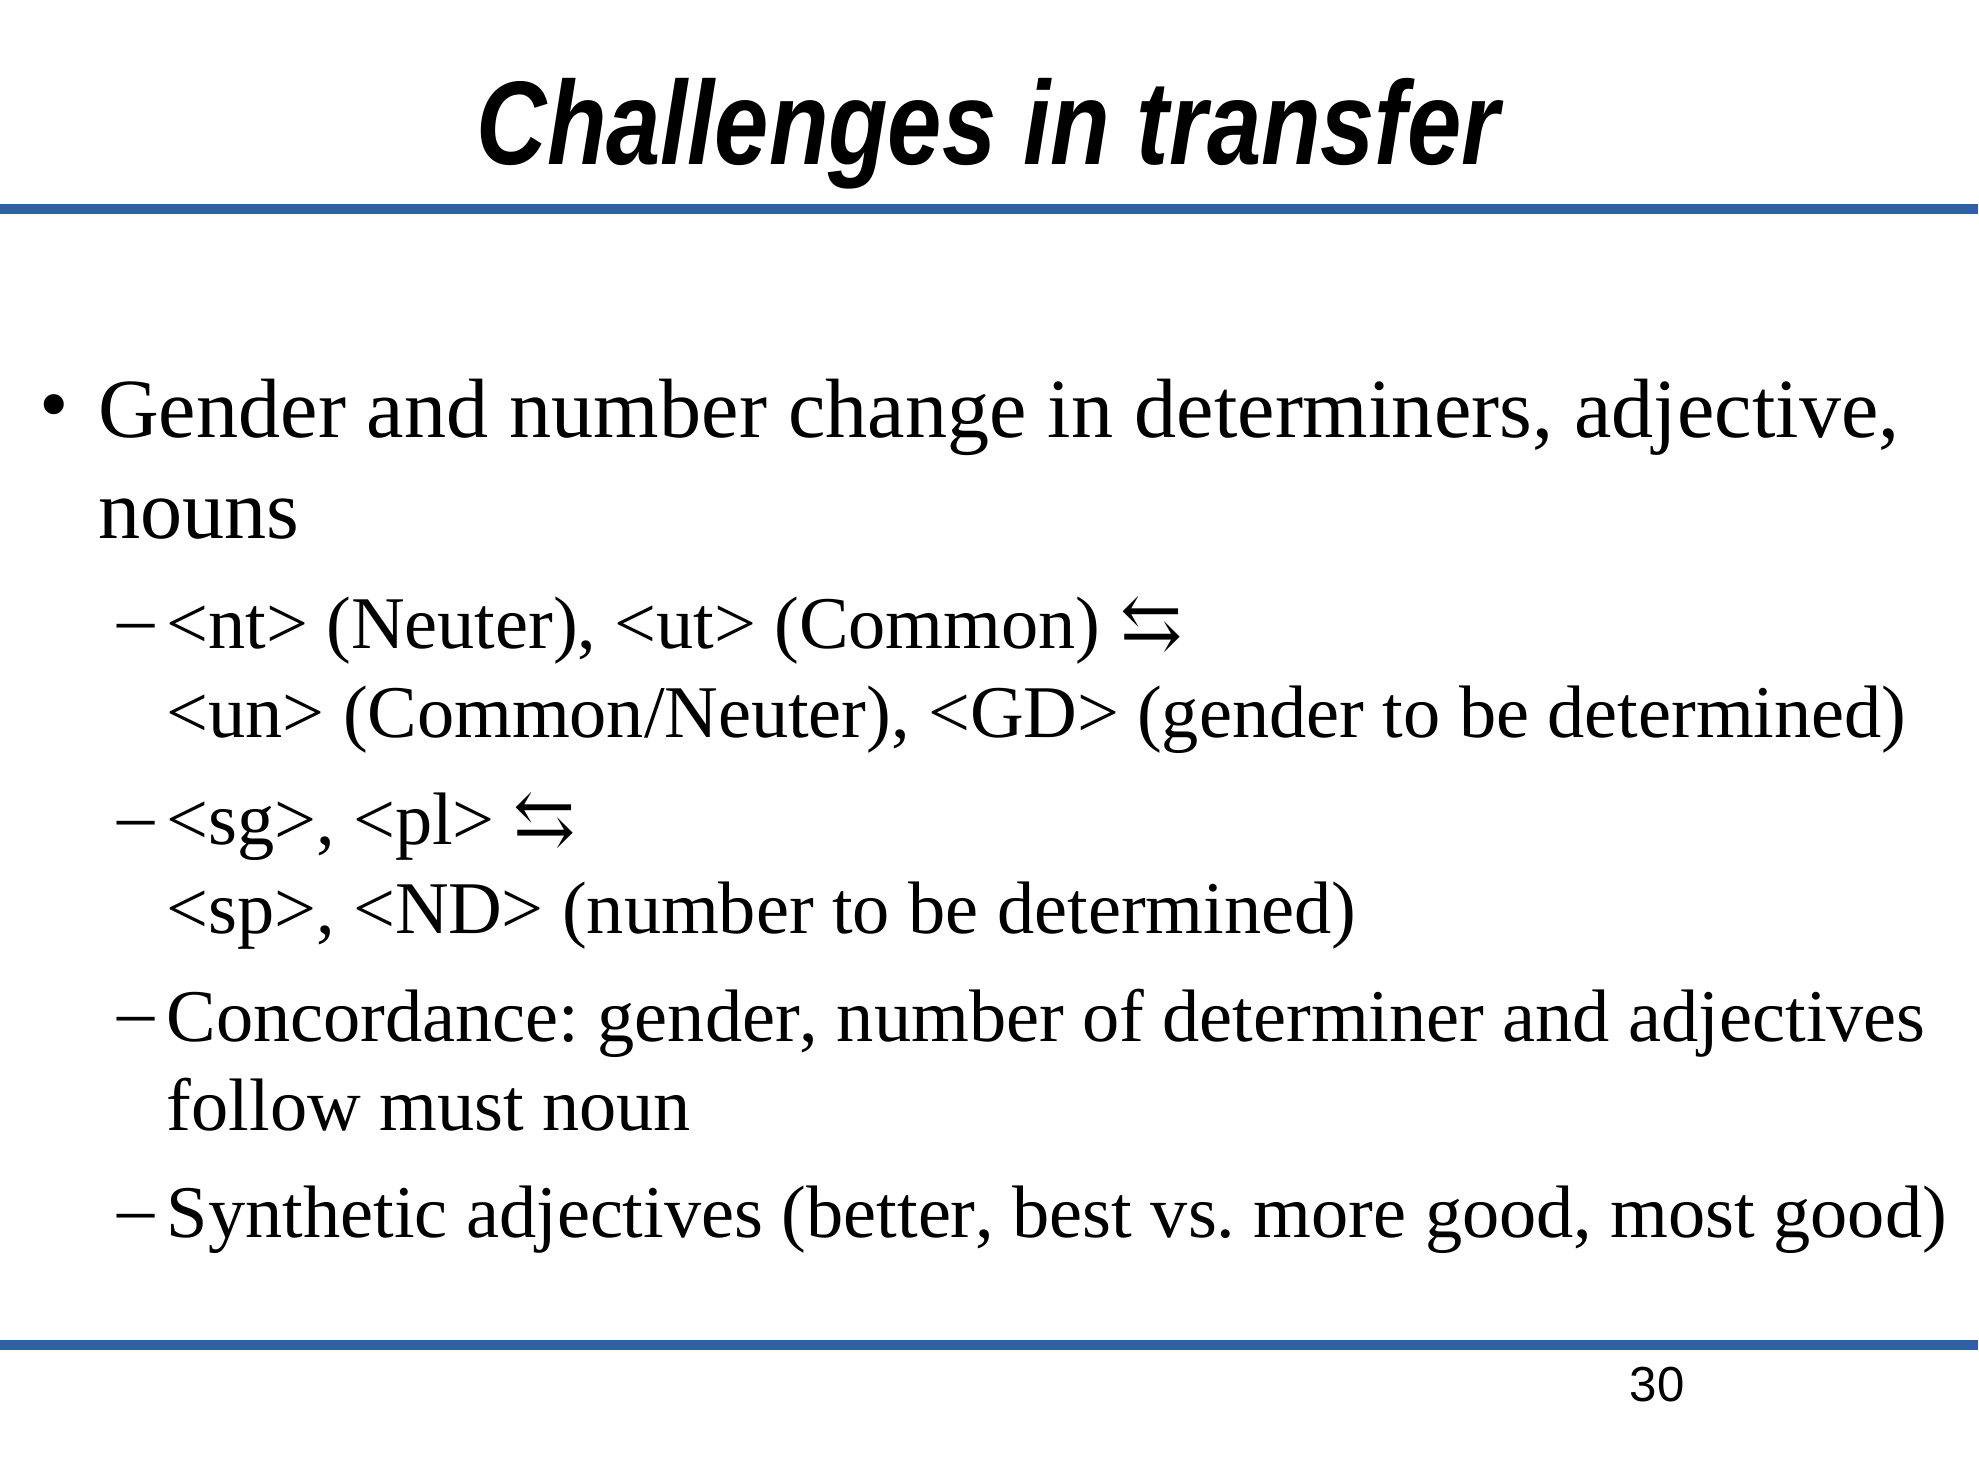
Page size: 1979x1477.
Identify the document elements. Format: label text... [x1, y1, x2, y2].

list Gender and number change in determiners, adjective, nouns <nt> (Neuter), <ut> (Common) ⇆ <un> (Common/Neuter), <GD> (gender to be determined) <sg>, <pl> ⇆ <sp>, <ND> (number to be determined) Concordance: gender, number of determiner and adjectives follow must noun Synthetic adjectives (better, best vs. more good, most good) [23, 345, 1973, 1303]
title Challenges in transfer [0, 30, 1979, 203]
